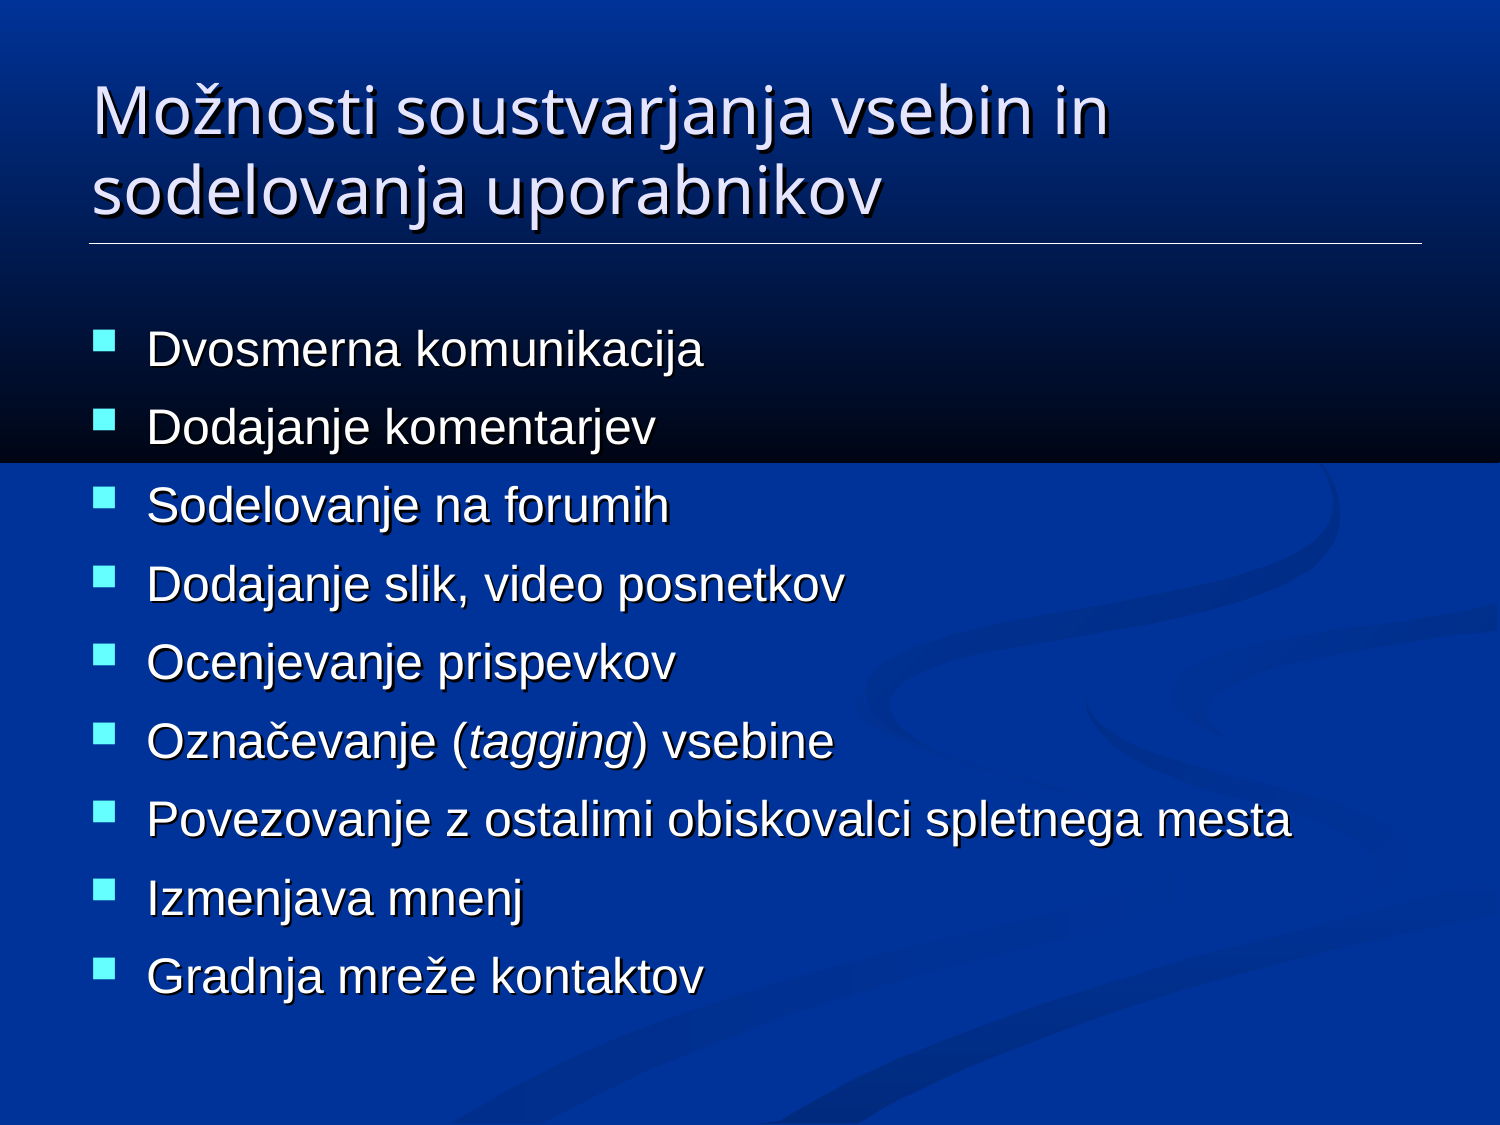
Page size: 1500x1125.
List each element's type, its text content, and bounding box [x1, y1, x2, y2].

list Dvosmerna komunikacija Dodajanje komentarjev Sodelovanje na forumih Dodajanje slik, video posnetkov Ocenjevanje prispevkov Označevanje (tagging) vsebine Povezovanje z ostalimi obiskovalci spletnega mesta Izmenjava mnenj Gradnja mreže kontaktov [75, 302, 1447, 1047]
text_box Možnosti soustvarjanja vsebin in sodelovanja uporabnikov [76, 54, 1471, 242]
